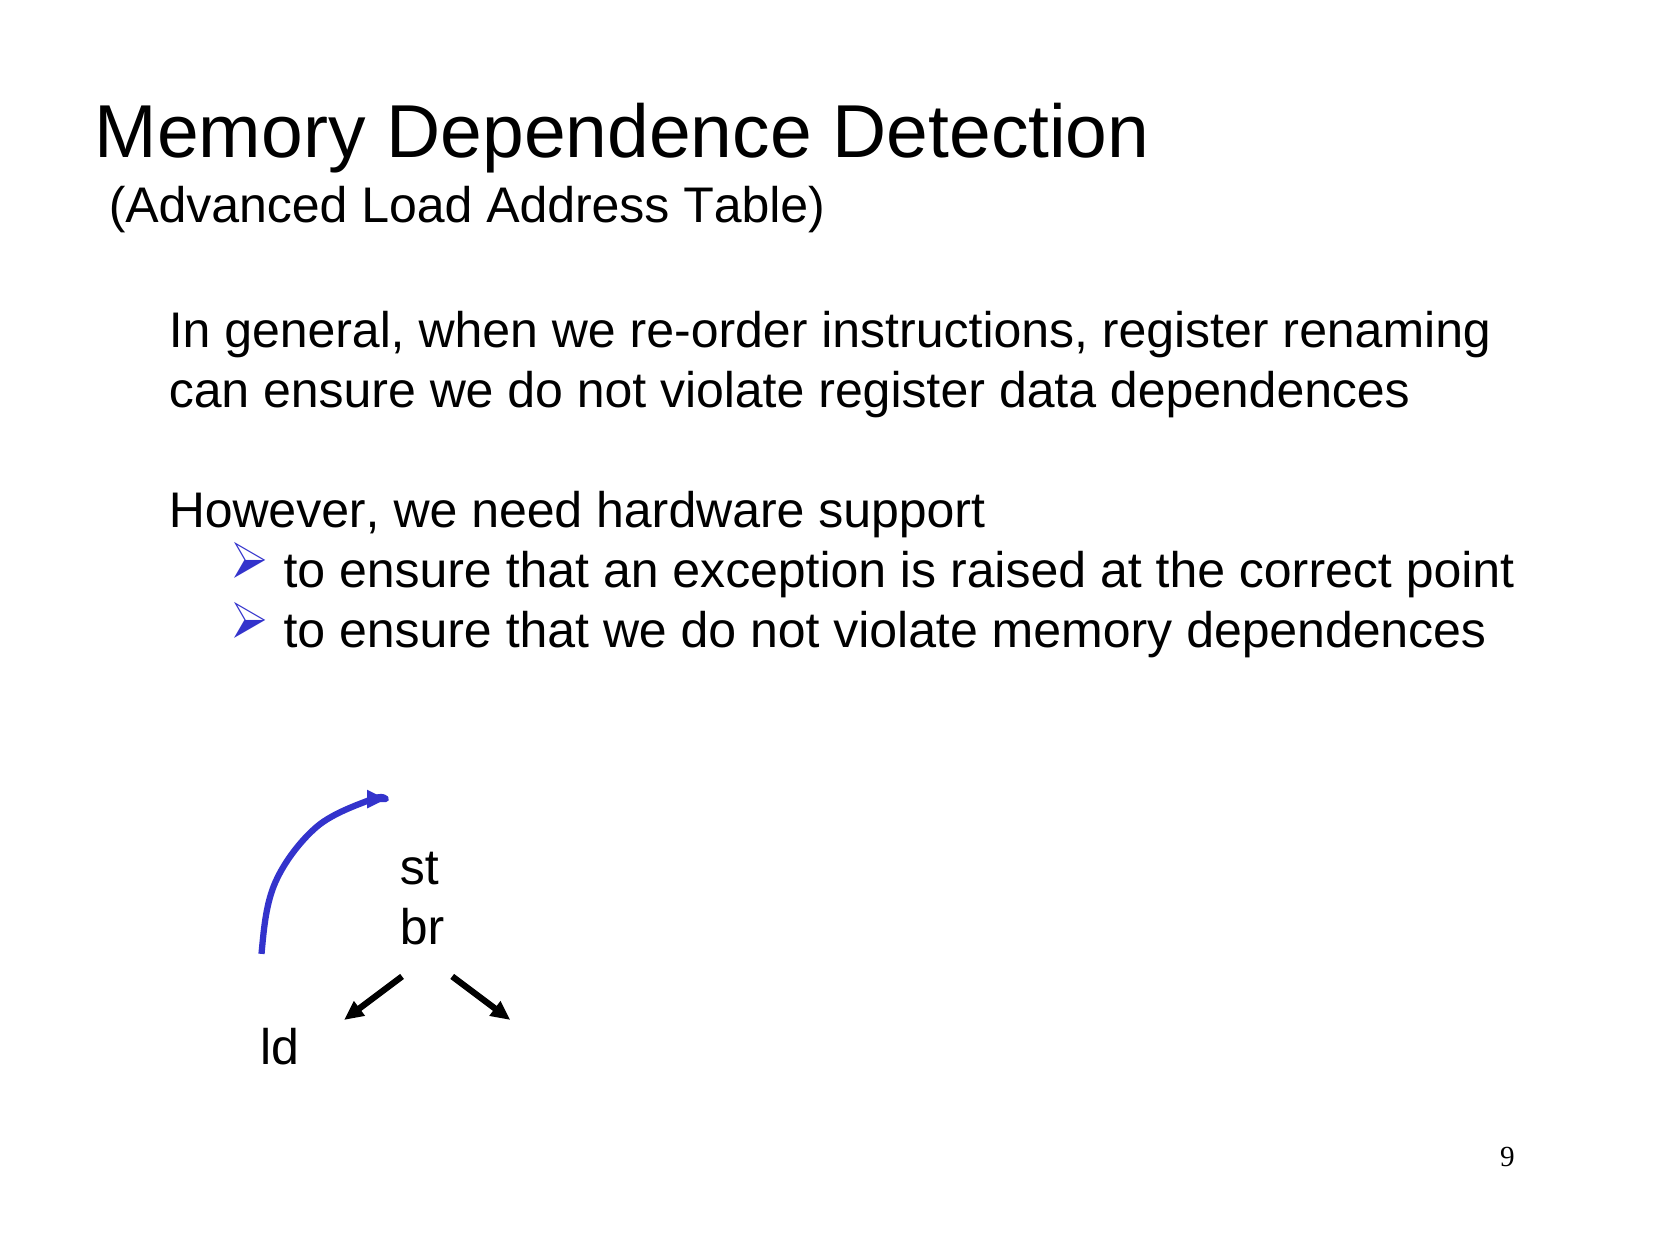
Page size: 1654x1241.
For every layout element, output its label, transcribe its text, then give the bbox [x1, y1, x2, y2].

text_box st br ld [245, 826, 460, 1083]
text_box In general, when we re-order instructions, register renaming can ensure we do not violate register data dependences However, we need hardware support to ensure that an exception is raised at the correct point to ensure that we do not violate memory dependences [140, 289, 1531, 665]
text_box Memory Dependence Detection (Advanced Load Address Table) [80, 74, 1166, 240]
text_box 23 [1184, 1129, 1530, 1213]
